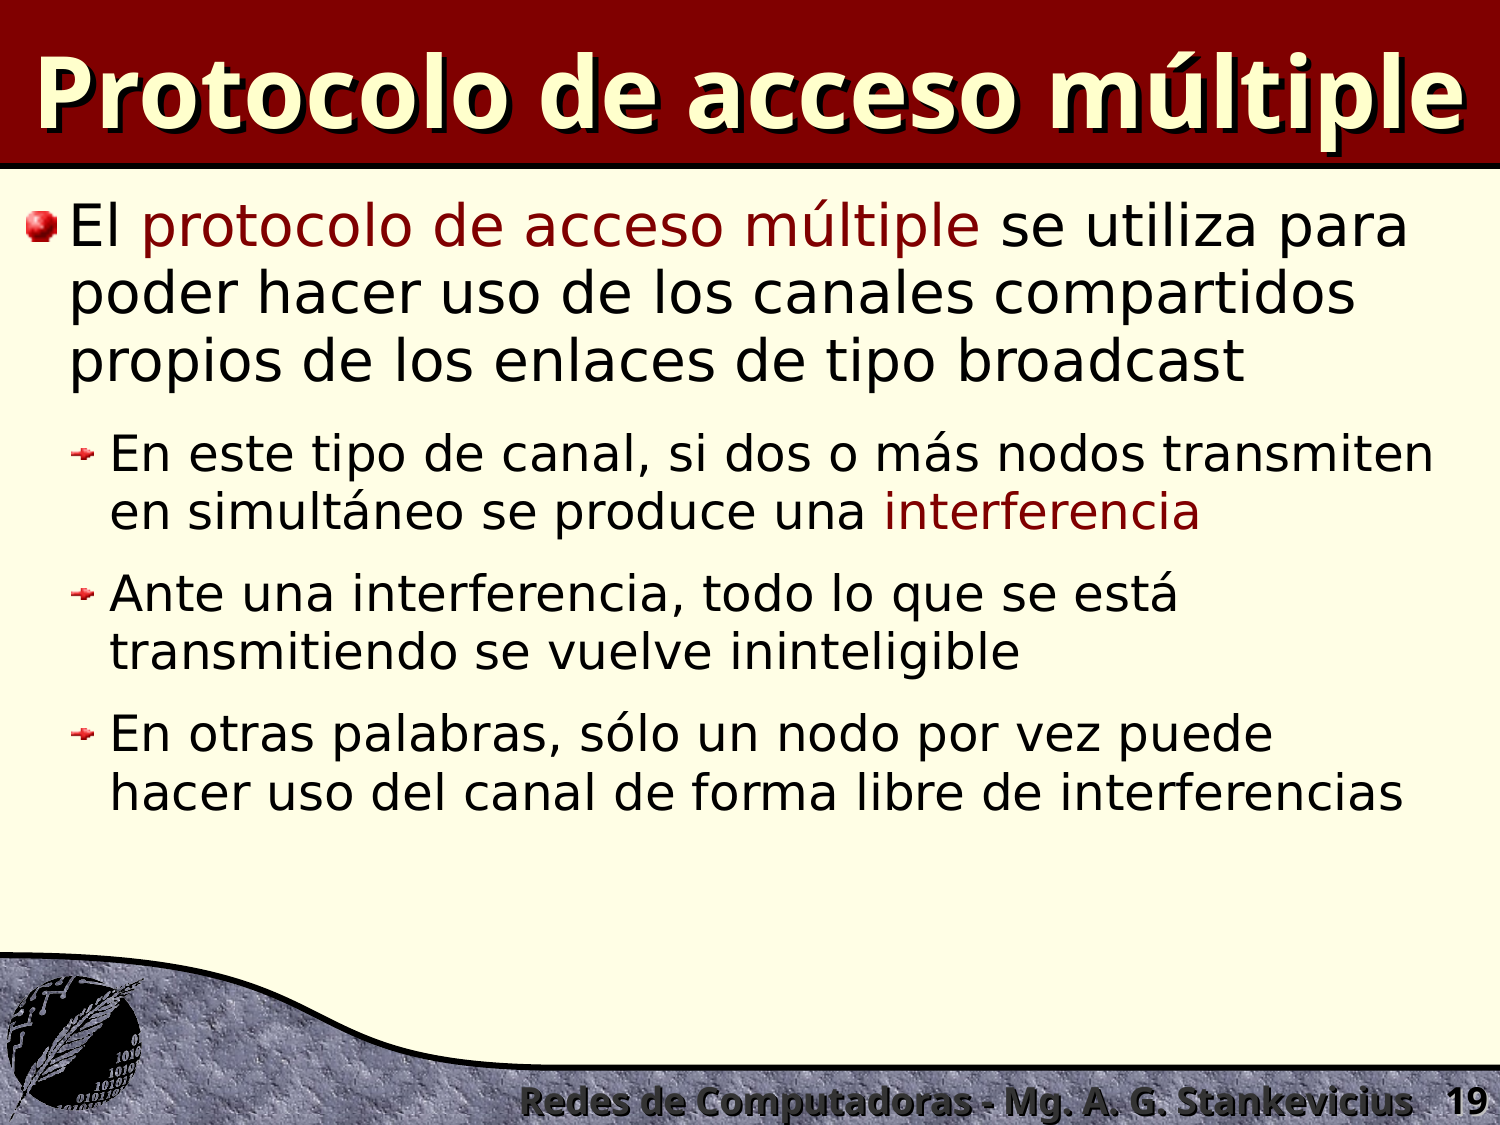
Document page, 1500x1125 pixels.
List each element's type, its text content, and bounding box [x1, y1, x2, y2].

picture [790, 1100, 795, 1110]
title Protocolo de acceso múltiple [15, 5, 1485, 160]
list El protocolo de acceso múltiple se utiliza para poder hacer uso de los canales compartidos propios de los enlaces de tipo broadcast En este tipo de canal, si dos o más nodos transmiten en simultáneo se produce una interferencia Ante una interferencia, todo lo que se está transmitiendo se vuelve ininteligible En otras palabras, sólo un nodo por vez puede hacer uso del canal de forma libre de interferencias [11, 192, 1486, 921]
picture [1047, 1100, 1054, 1110]
picture [0, 959, 1500, 1125]
